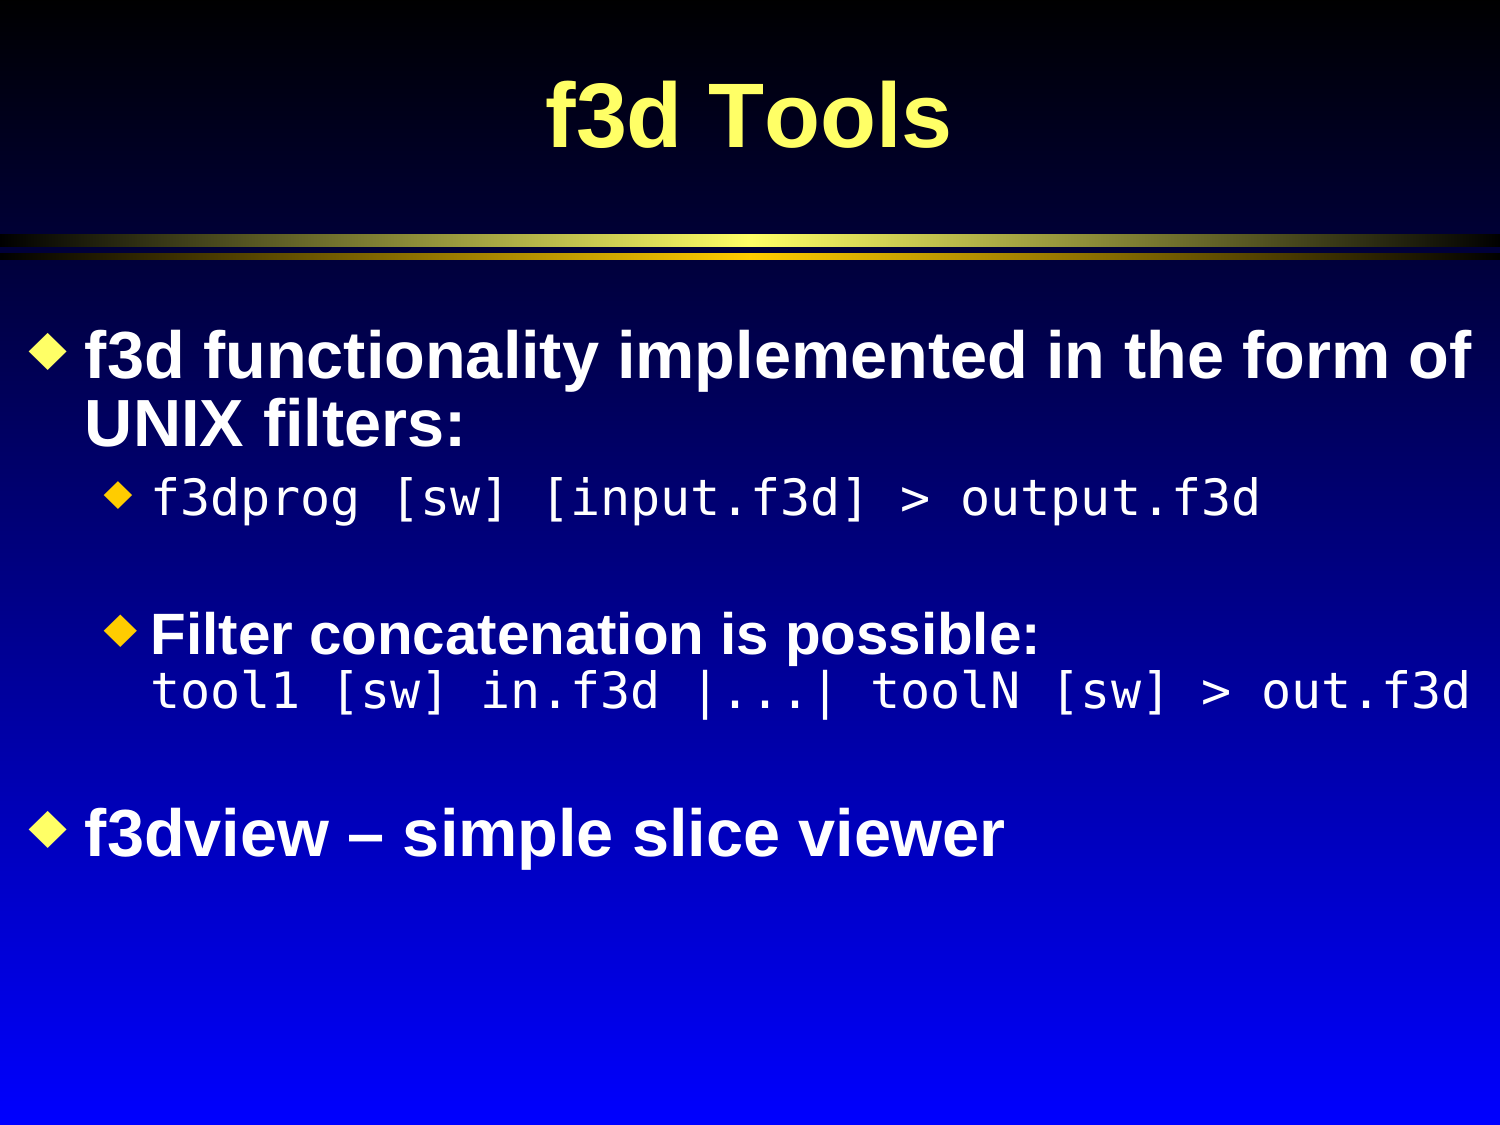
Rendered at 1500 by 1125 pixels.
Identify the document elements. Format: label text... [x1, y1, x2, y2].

title f3d Tools [39, 0, 1460, 227]
list f3d functionality implemented in the form of UNIX filters: f3dprog [sw] [input.f3d] > output.f3d Filter concatenation is possible: tool1 [sw] in.f3d |...| toolN [sw] > out.f3d f3dview – simple slice viewer [28, 324, 1500, 1001]
